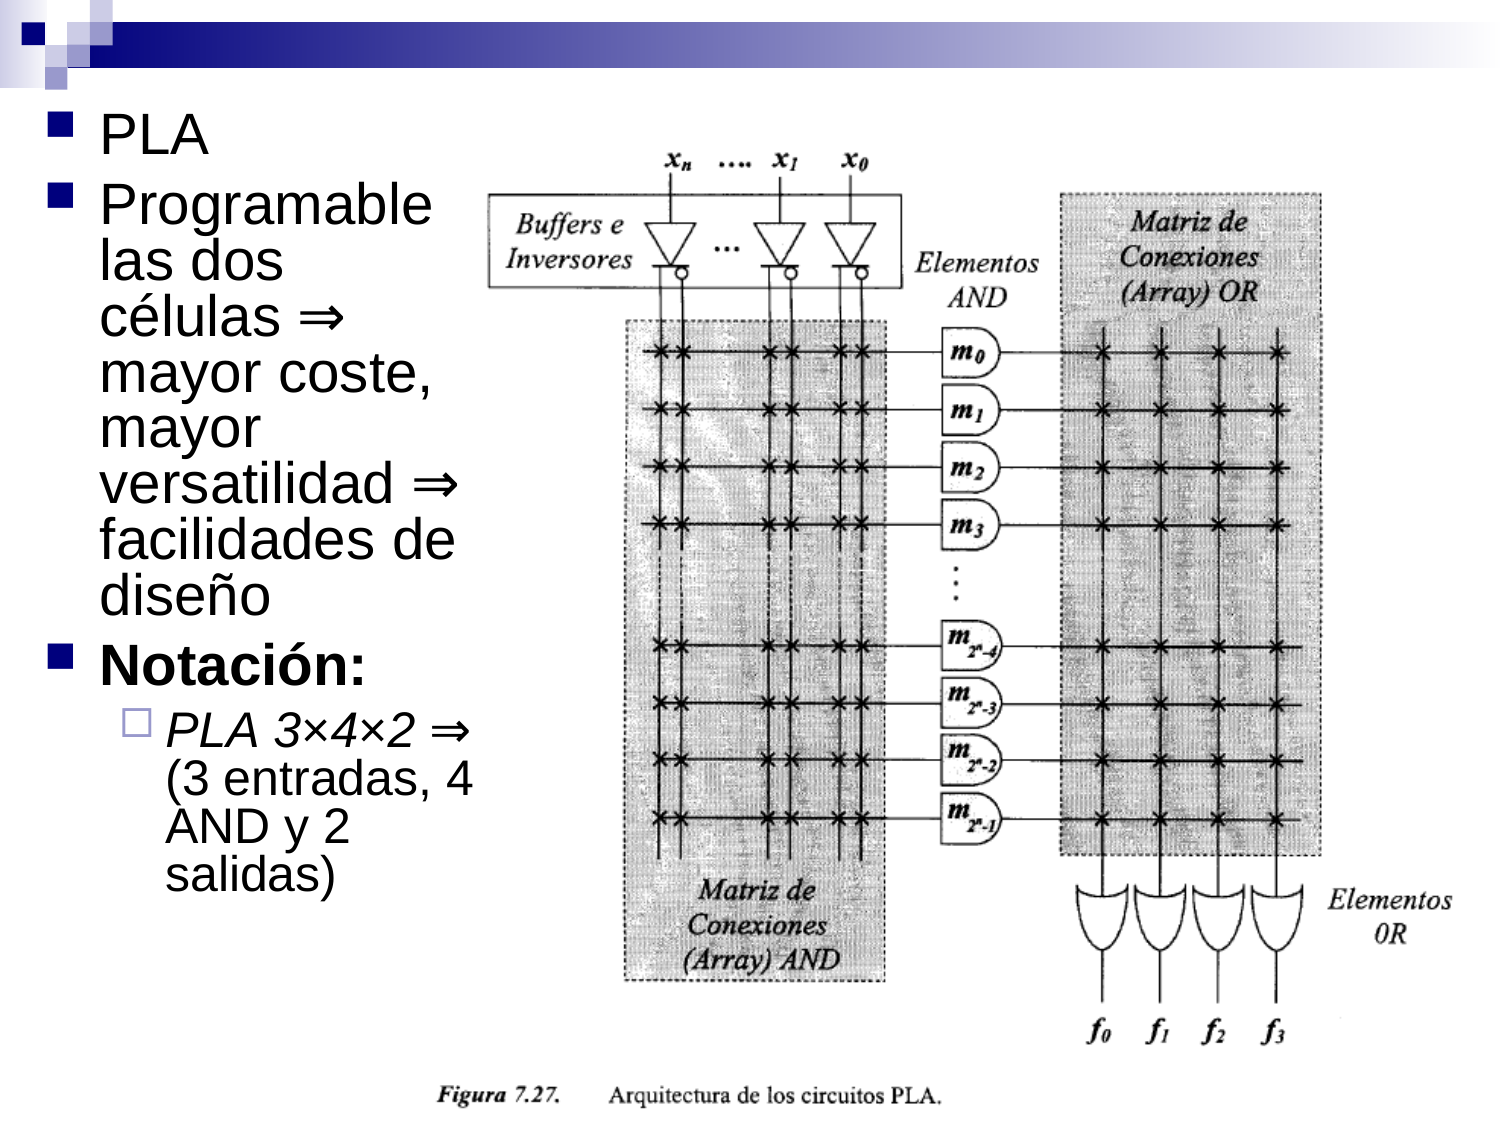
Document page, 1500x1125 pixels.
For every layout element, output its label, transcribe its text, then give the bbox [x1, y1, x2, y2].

list PLA Programable las dos células ⇒ mayor coste, mayor versatilidad ⇒ facilidades de diseño Notación: PLA 3×4×2 ⇒ (3 entradas, 4 AND y 2 salidas) [29, 101, 491, 976]
picture [413, 118, 1500, 1125]
